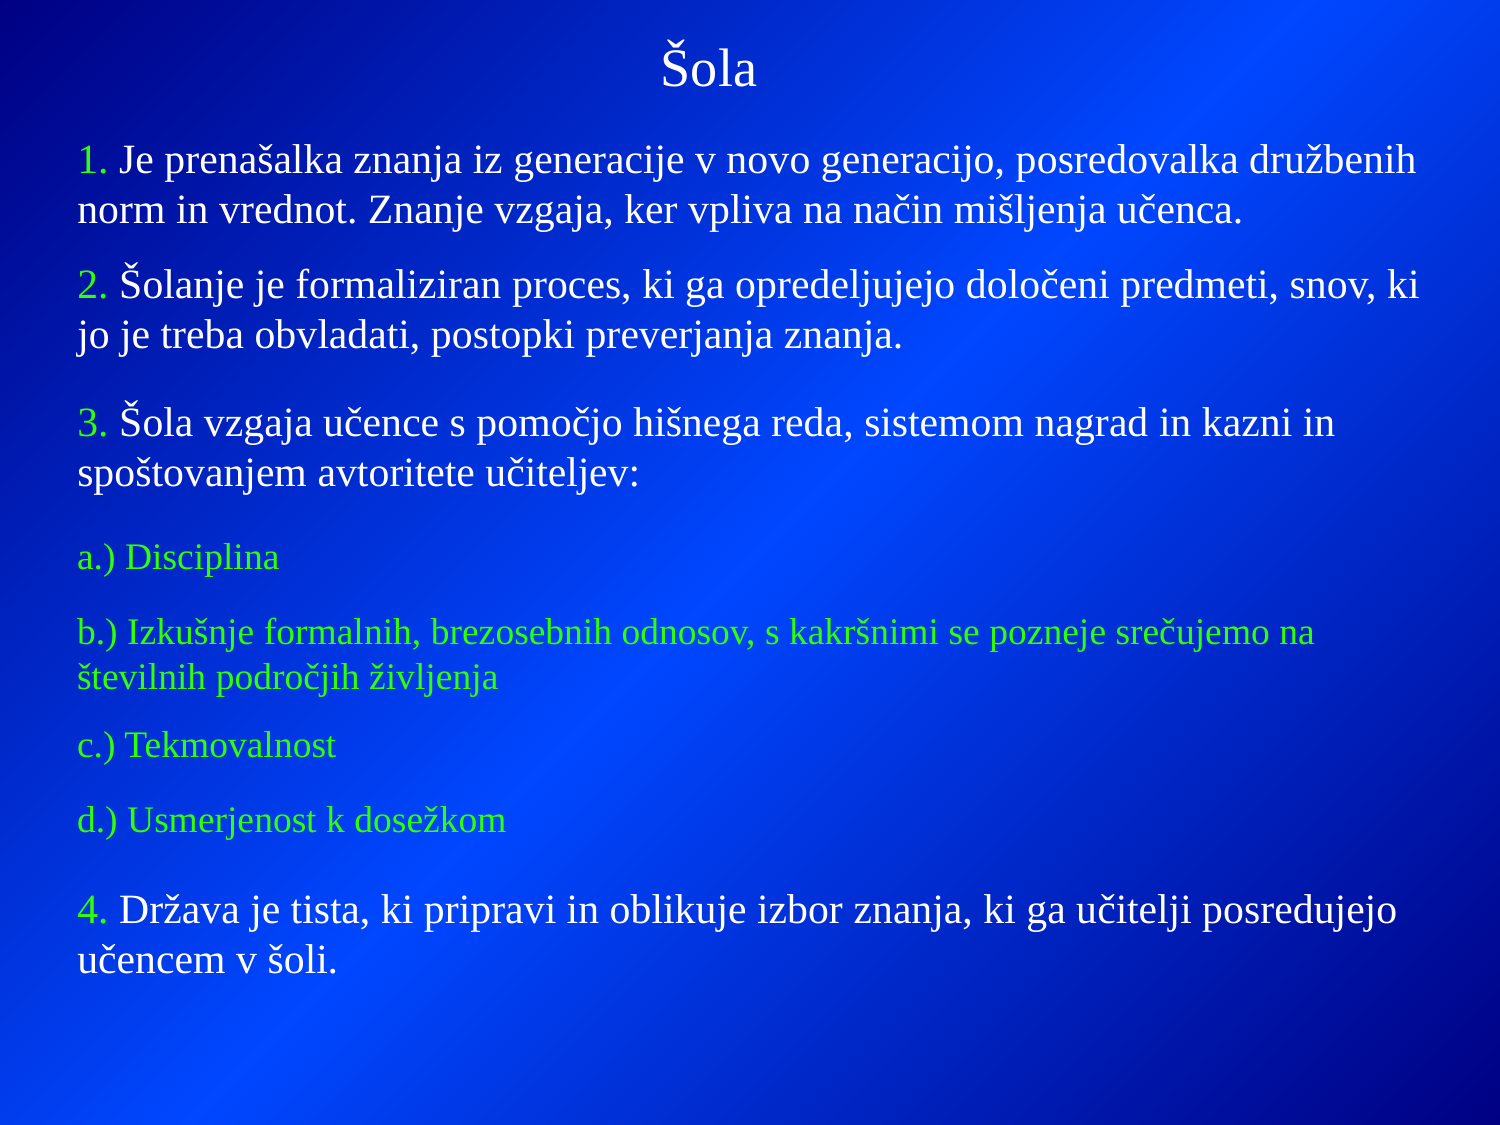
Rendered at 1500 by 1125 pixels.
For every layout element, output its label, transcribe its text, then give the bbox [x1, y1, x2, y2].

text_box a.) Disciplina [62, 524, 1425, 585]
text_box c.) Tekmovalnost [62, 712, 1425, 773]
text_box 3. Šola vzgaja učence s pomočjo hišnega reda, sistemom nagrad in kazni in spoštovanjem avtoritete učiteljev: [62, 387, 1438, 503]
text_box d.) Usmerjenost k dosežkom [62, 787, 1425, 848]
text_box 4. Država je tista, ki pripravi in oblikuje izbor znanja, ki ga učitelji posredujejo učencem v šoli. [62, 874, 1438, 990]
text_box 1. Je prenašalka znanja iz generacije v novo generacijo, posredovalka družbenih norm in vrednot. Znanje vzgaja, ker vpliva na način mišljenja učenca. [62, 124, 1438, 240]
text_box b.) Izkušnje formalnih, brezosebnih odnosov, s kakršnimi se pozneje srečujemo na številnih področjih življenja [62, 599, 1425, 705]
text_box Šola [24, 24, 1450, 105]
text_box 2. Šolanje je formaliziran proces, ki ga opredeljujejo določeni predmeti, snov, ki jo je treba obvladati, postopki preverjanja znanja. [62, 249, 1438, 365]
